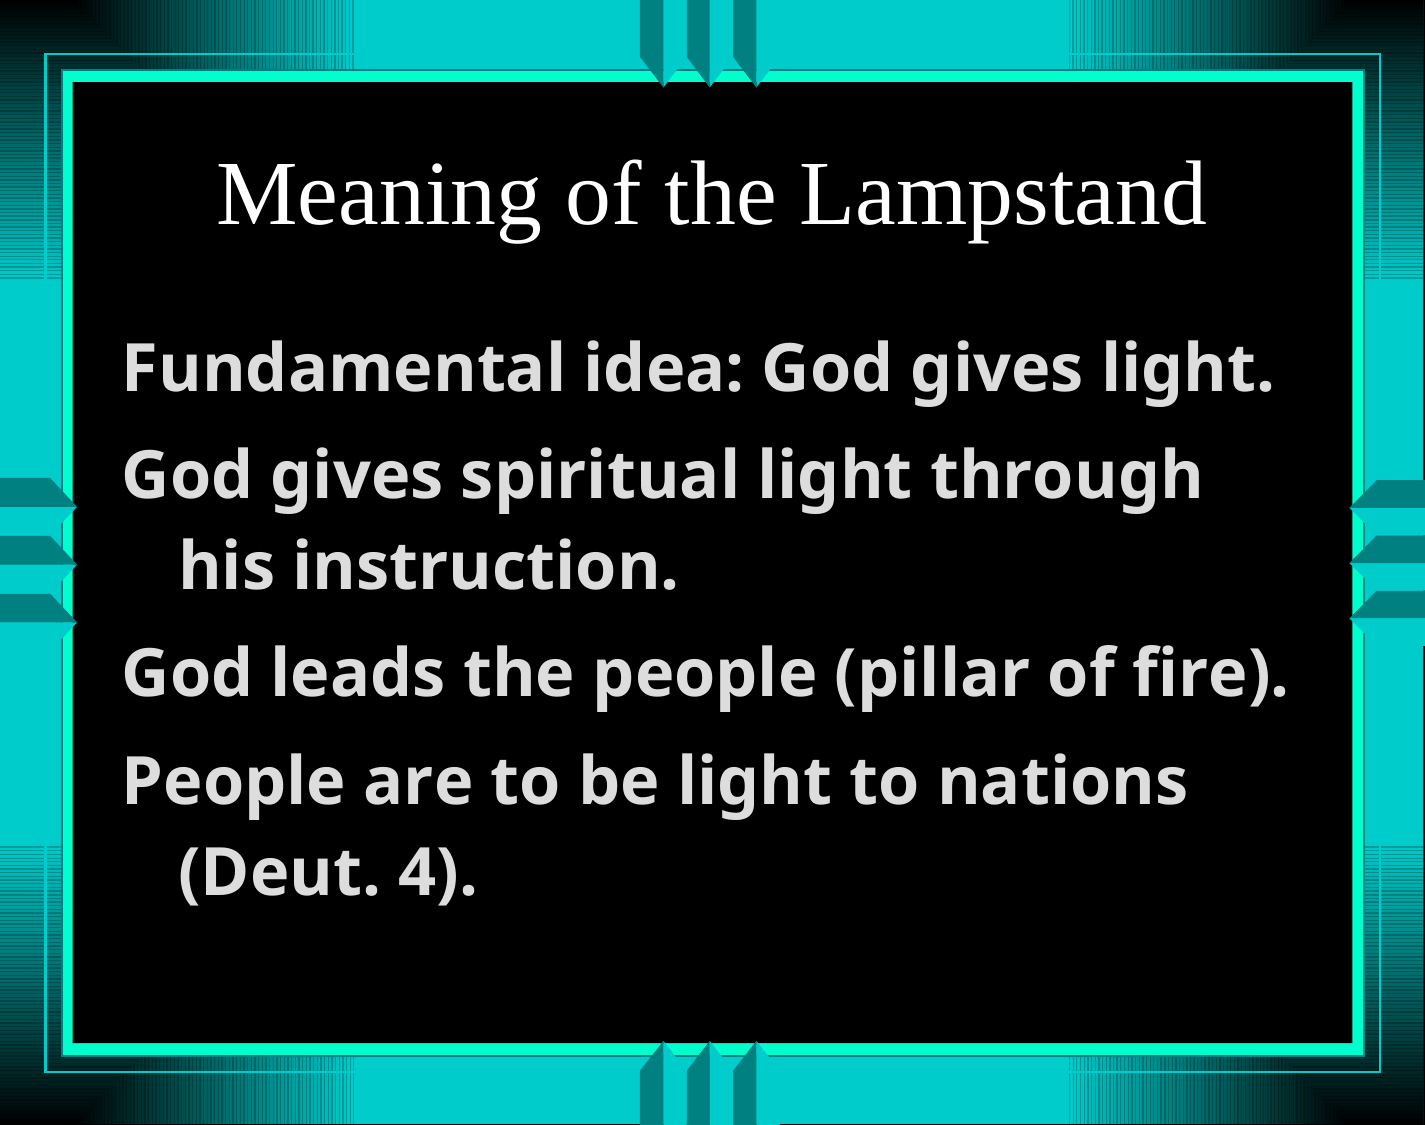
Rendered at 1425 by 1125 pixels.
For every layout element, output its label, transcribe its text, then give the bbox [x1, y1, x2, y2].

list Fundamental idea: God gives light. God gives spiritual light through his instruction. God leads the people (pillar of fire). People are to be light to nations (Deut. 4). [106, 312, 1319, 988]
title Meaning of the Lampstand [106, 99, 1319, 288]
